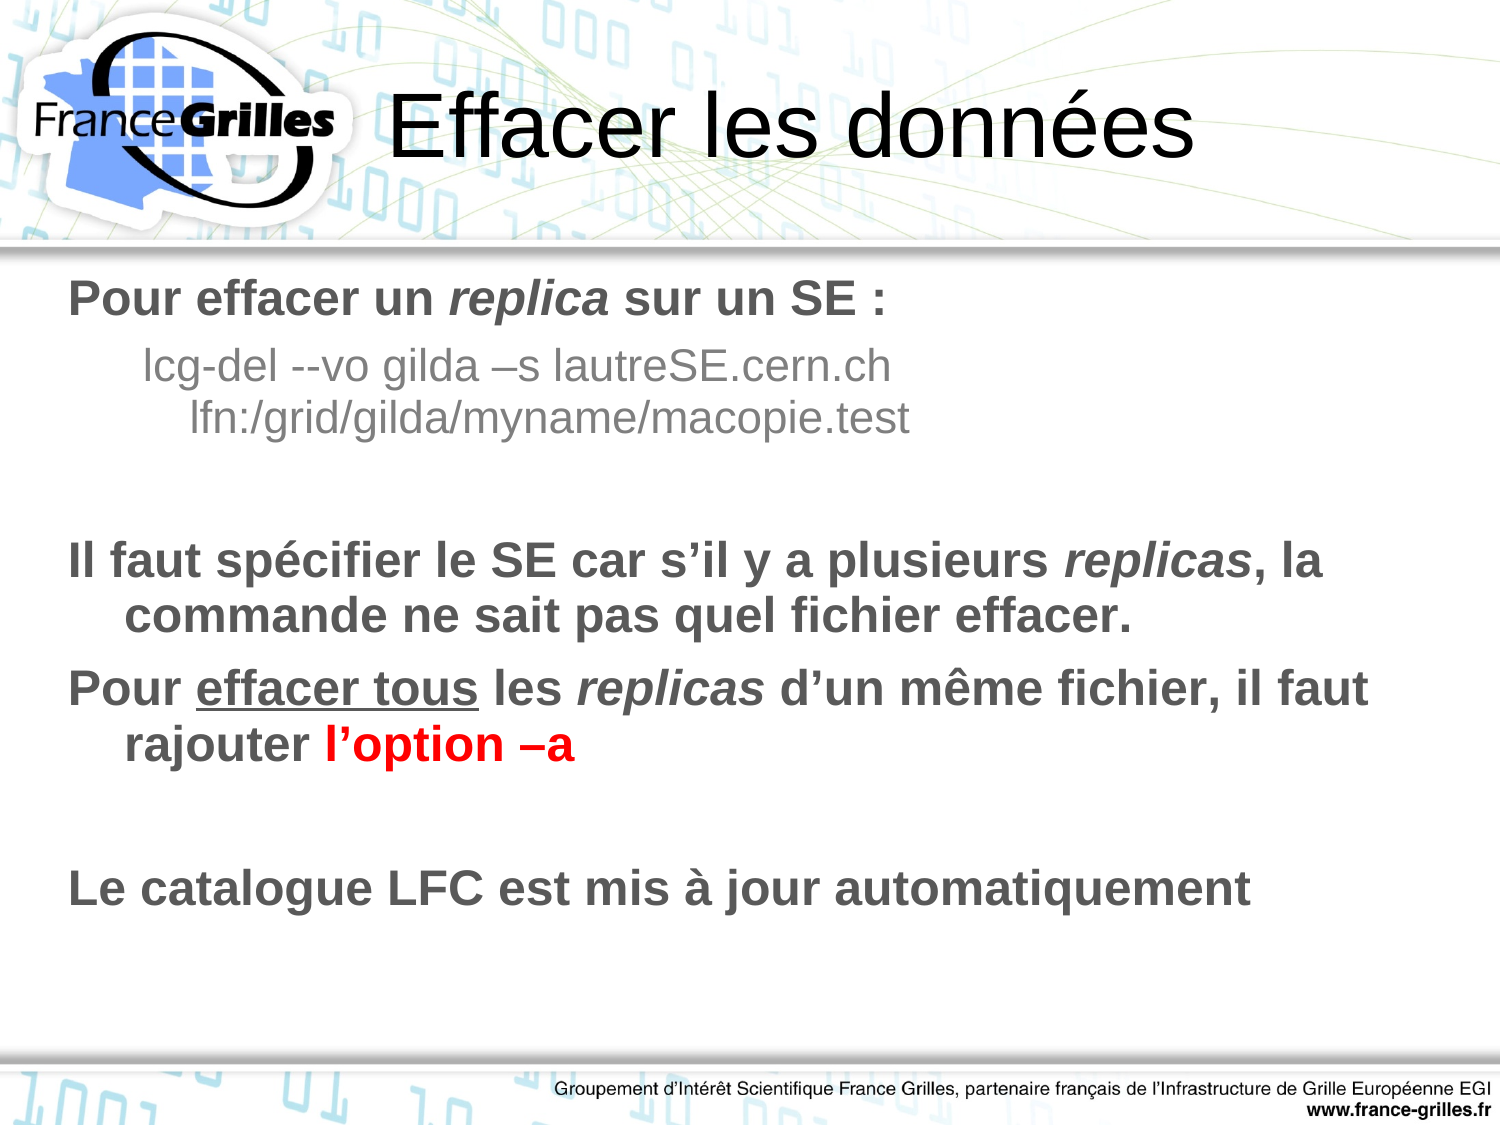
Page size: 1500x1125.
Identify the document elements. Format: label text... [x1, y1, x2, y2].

title Effacer les données [372, 7, 1459, 244]
list Pour effacer un replica sur un SE : lcg-del --vo gilda –s lautreSE.cern.ch lfn:/grid/gilda/myname/macopie.test Il faut spécifier le SE car s’il y a plusieurs replicas, la commande ne sait pas quel fichier effacer. Pour effacer tous les replicas d’un même fichier, il faut rajouter l’option –a Le catalogue LFC est mis à jour automatiquement [53, 262, 1459, 1024]
picture [0, 0, 1500, 1125]
